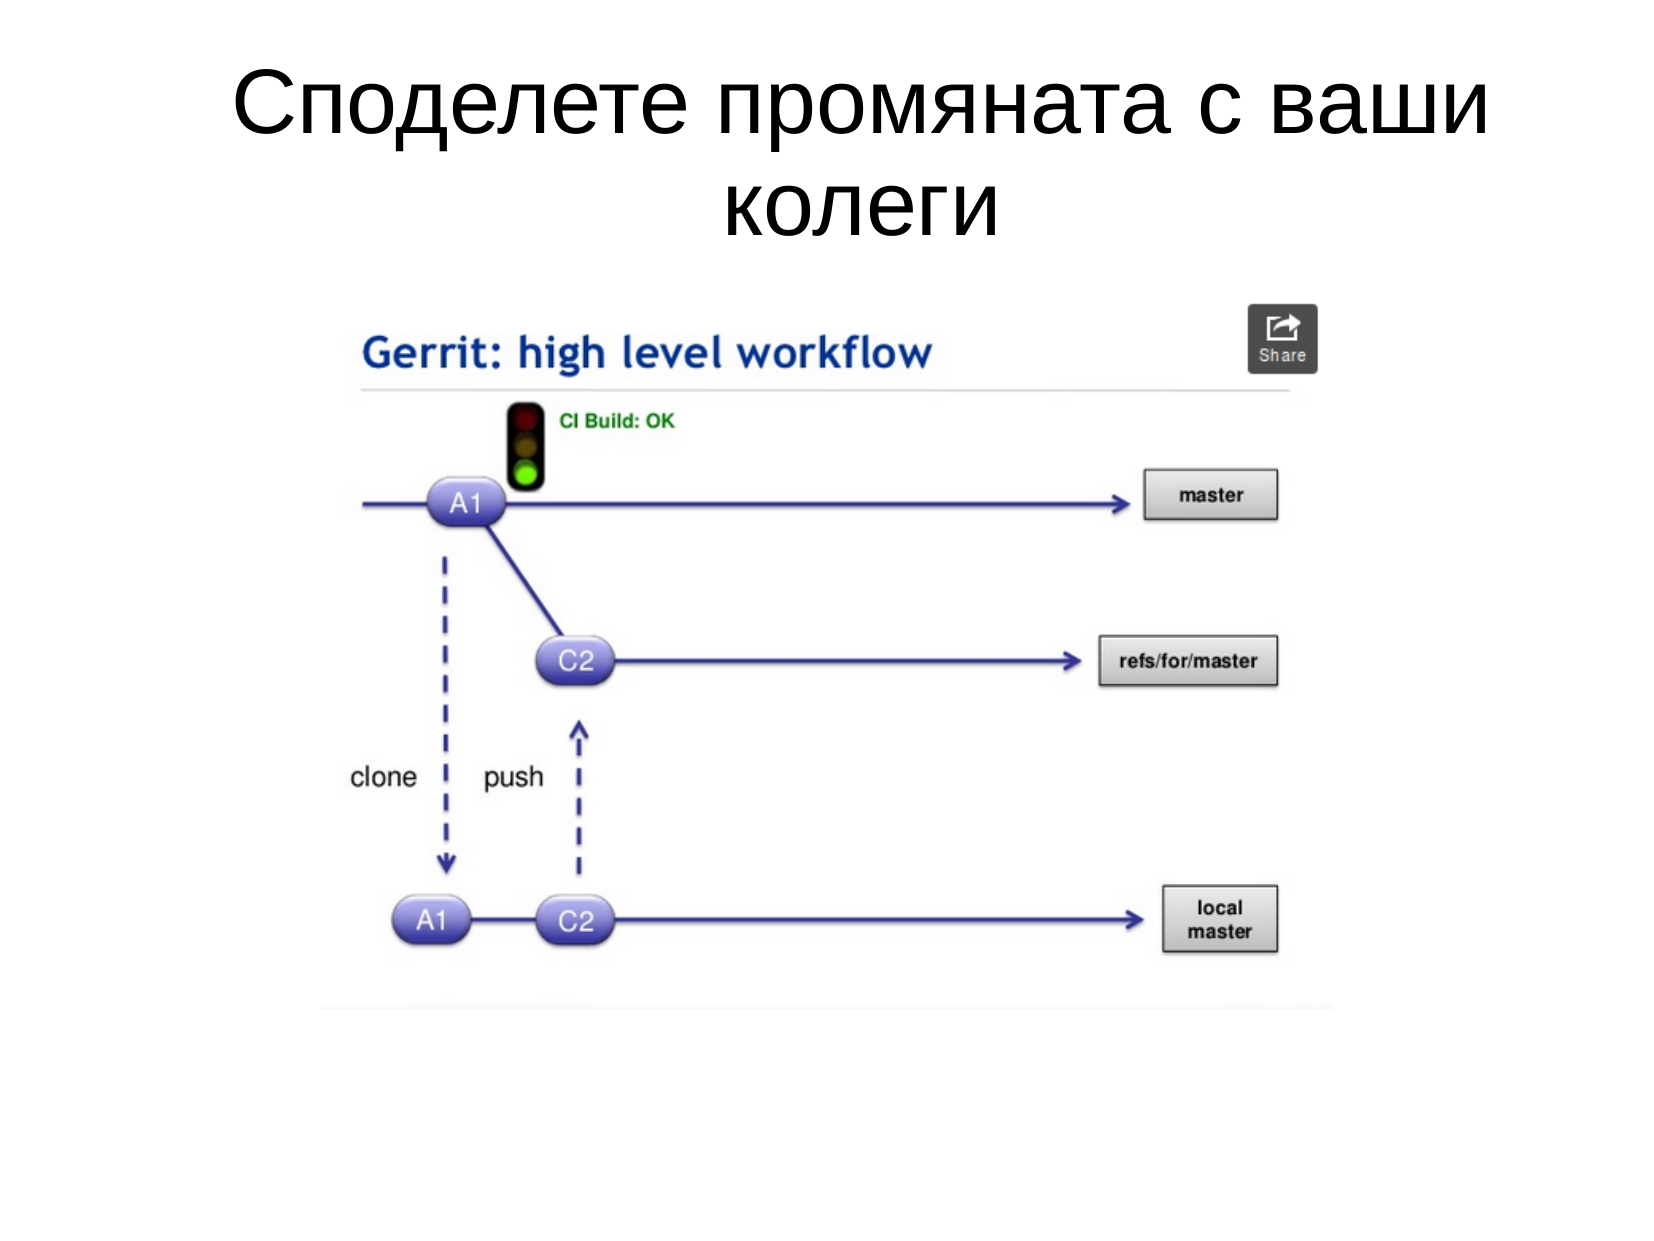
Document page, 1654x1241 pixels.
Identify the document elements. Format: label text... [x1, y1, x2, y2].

picture [320, 290, 1334, 1010]
title Споделете промяната с ваши колеги [82, 49, 1571, 257]
